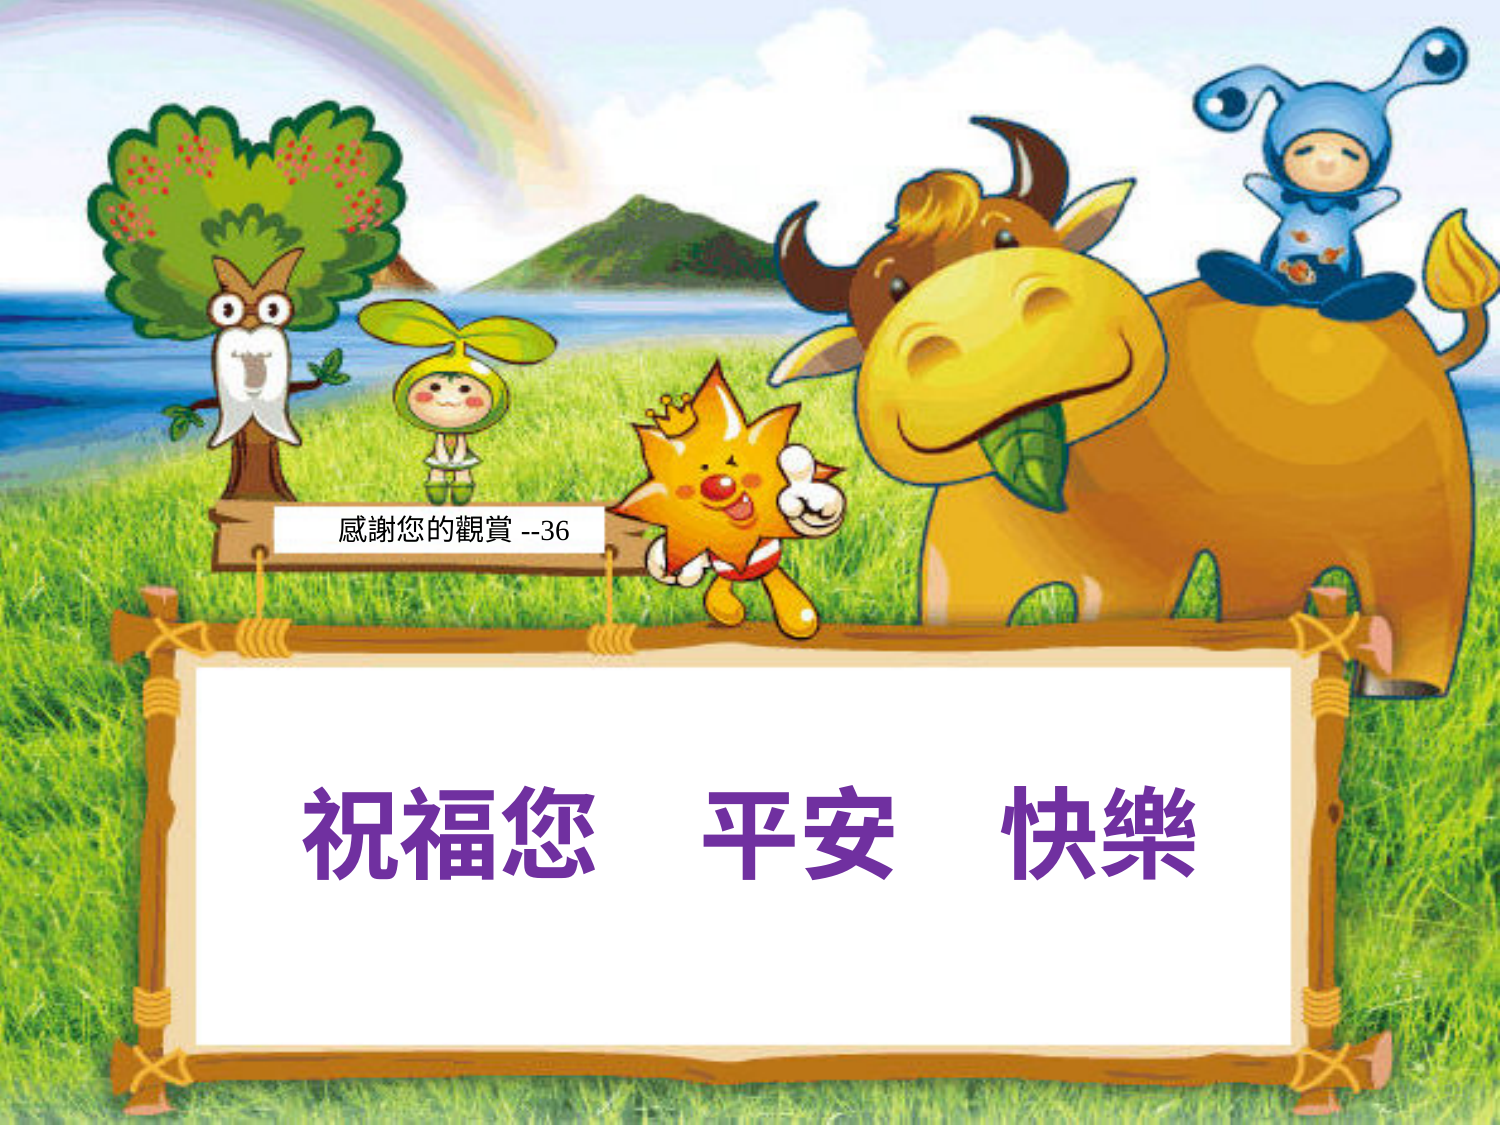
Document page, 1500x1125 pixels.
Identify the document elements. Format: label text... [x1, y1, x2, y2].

picture [0, 0, 1500, 1125]
text_box 感謝您的觀賞--<編號> [259, 503, 585, 579]
text_box 祝福您 平安 快樂 [278, 763, 1222, 899]
